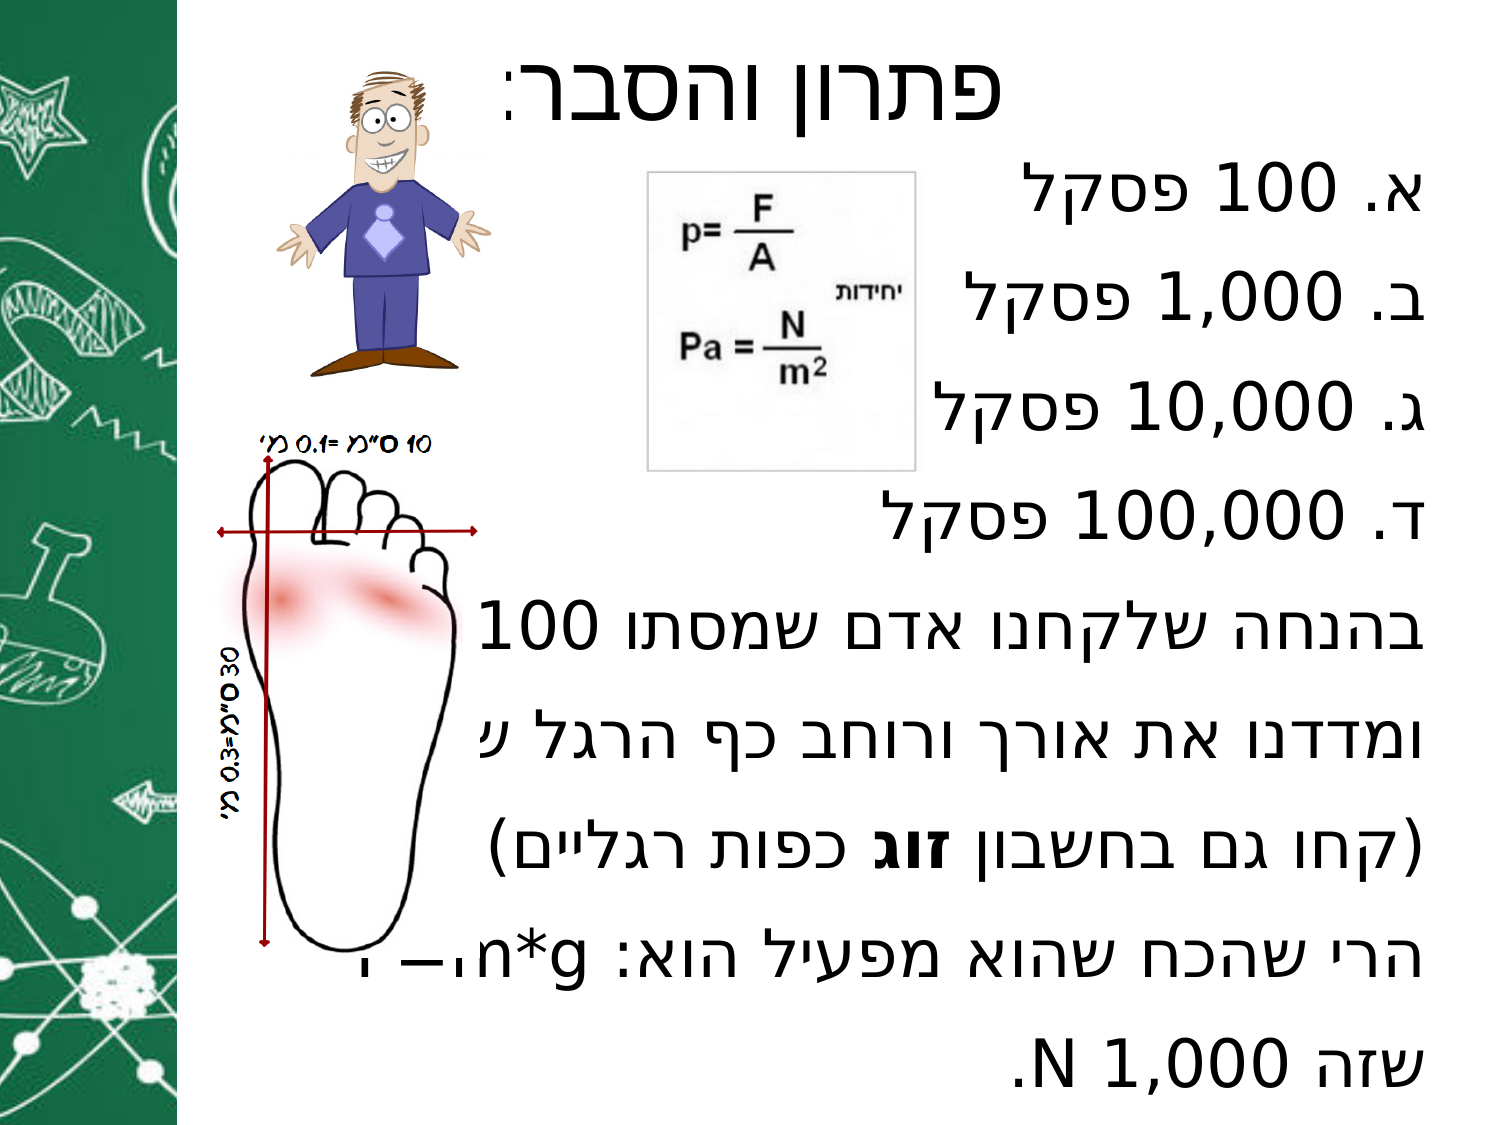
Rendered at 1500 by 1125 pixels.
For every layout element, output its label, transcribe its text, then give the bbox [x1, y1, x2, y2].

picture [260, 54, 506, 395]
title פתרון והסבר: [177, 21, 1425, 173]
picture [631, 162, 930, 486]
picture [0, 0, 177, 1125]
list א. 100 פסקל ב. 1,000 פסקל ג. 10,000 פסקל ד. 100,000 פסקל בהנחה שלקחנו אדם שמסתו 100 ק"ג ומדדנו את אורך ורוחב כף הרגל שלו (קחו גם בחשבון זוג כפות רגליים) הרי שהכח שהוא מפעיל הוא: F=m*g שזה N 1,000. [257, 137, 1442, 1125]
picture [206, 423, 480, 958]
